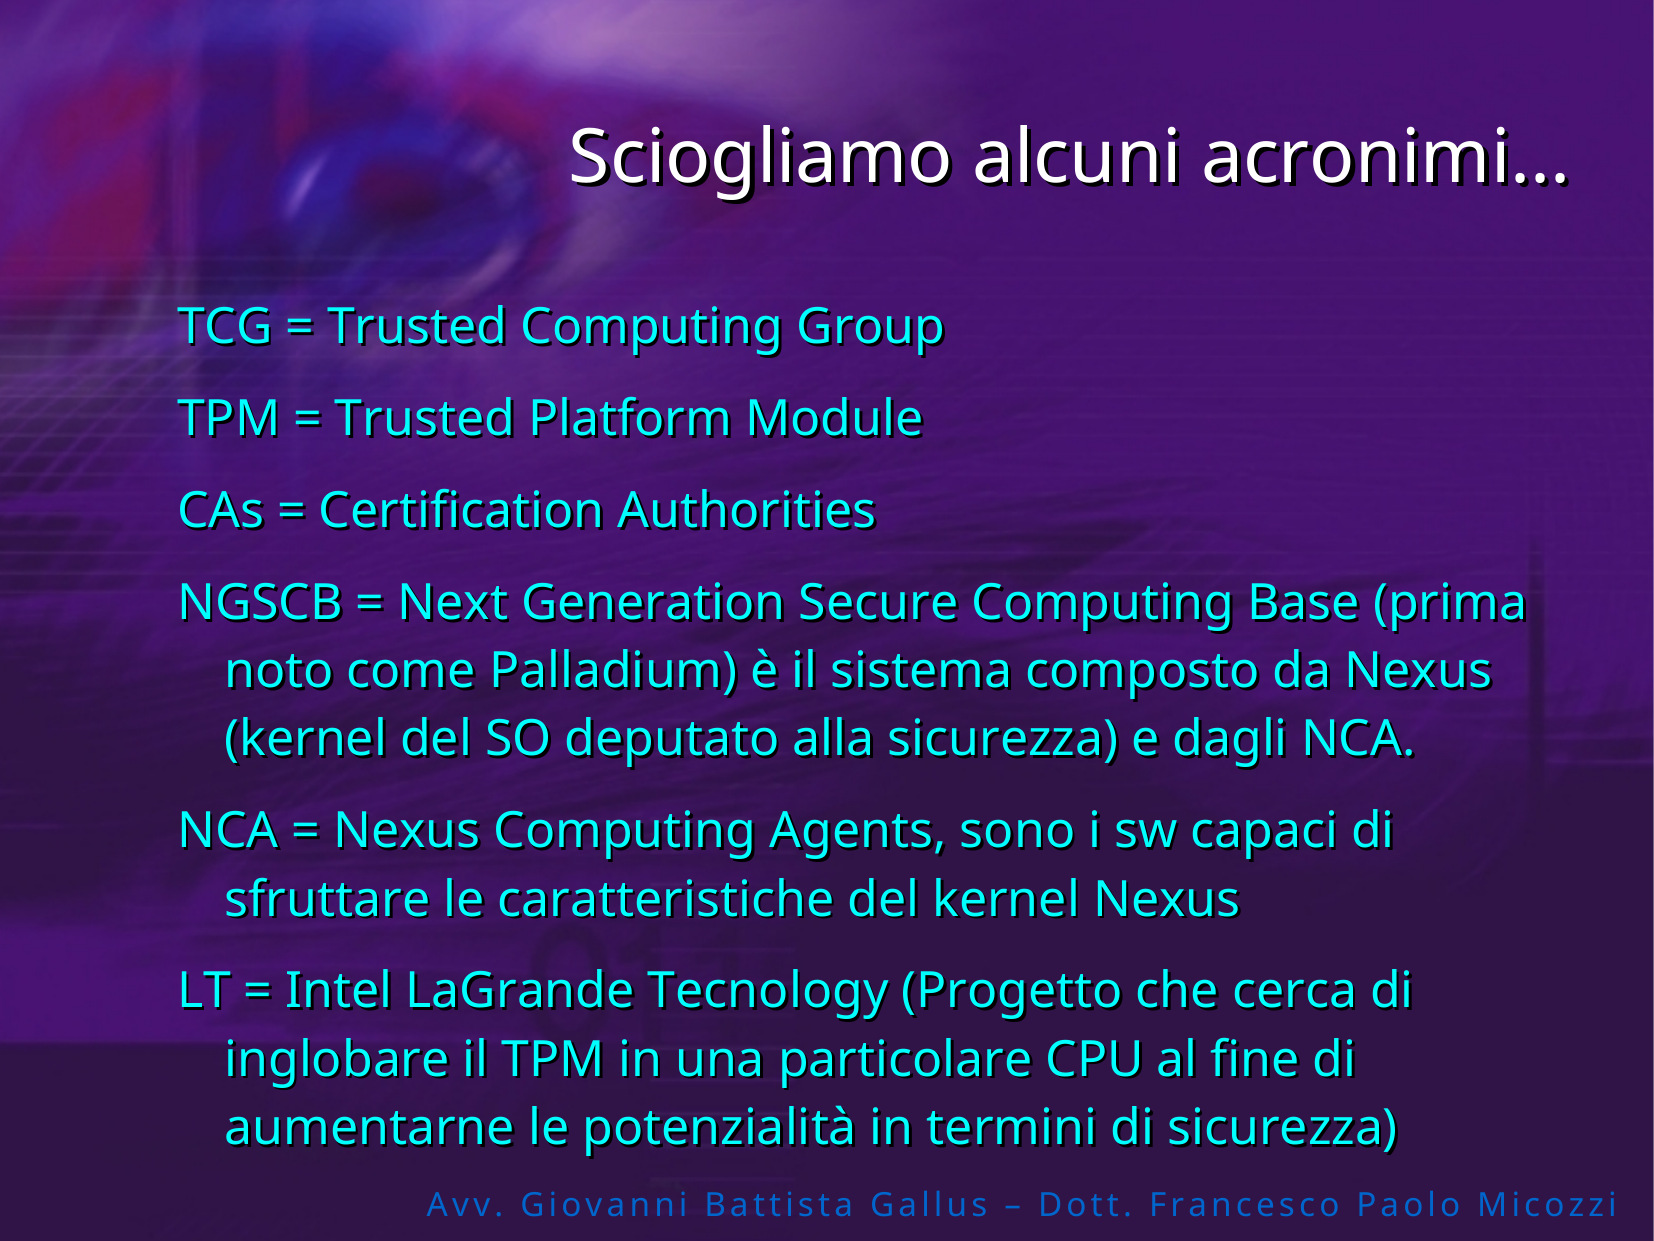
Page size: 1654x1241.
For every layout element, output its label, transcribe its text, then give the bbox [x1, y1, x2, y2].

title Sciogliamo alcuni acronimi... [82, 49, 1571, 257]
picture [0, 0, 1654, 1241]
list TCG = Trusted Computing Group TPM = Trusted Platform Module CAs = Certification Authorities NGSCB = Next Generation Secure Computing Base (prima noto come Palladium) è il sistema composto da Nexus (kernel del SO deputato alla sicurezza) e dagli NCA. NCA = Nexus Computing Agents, sono i sw capaci di sfruttare le caratteristiche del kernel Nexus LT = Intel LaGrande Tecnology (Progetto che cerca di inglobare il TPM in una particolare CPU al fine di aumentarne le potenzialità in termini di sicurezza) [82, 290, 1571, 1132]
